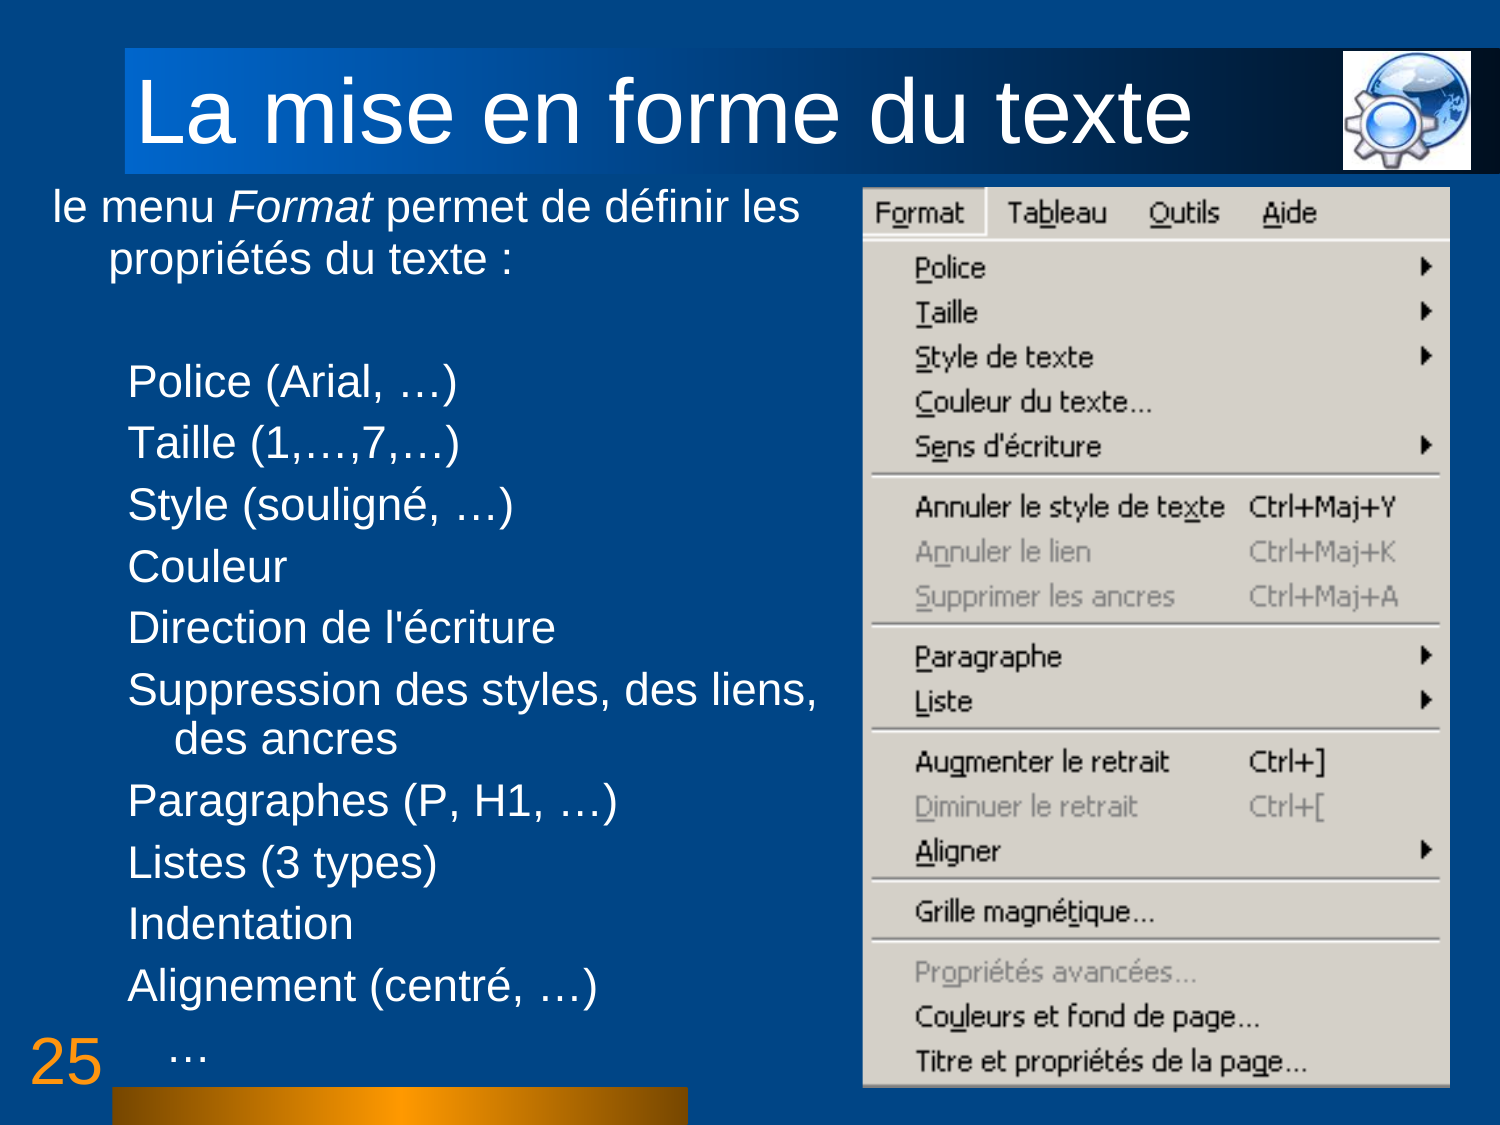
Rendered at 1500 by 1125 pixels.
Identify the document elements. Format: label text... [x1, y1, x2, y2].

chart [862, 187, 1450, 1088]
picture [1458, 51, 1471, 170]
list le menu Format permet de définir les propriétés du texte : Police (Arial, …) Taille (1,…,7,…) Style (souligné, …) Couleur Direction de l'écriture Suppression des styles, des liens, des ancres Paragraphes (P, H1, …) Listes (3 types) Indentation Alignement (centré, …) … [37, 173, 876, 1092]
title La mise en forme du texte [120, 17, 1458, 206]
